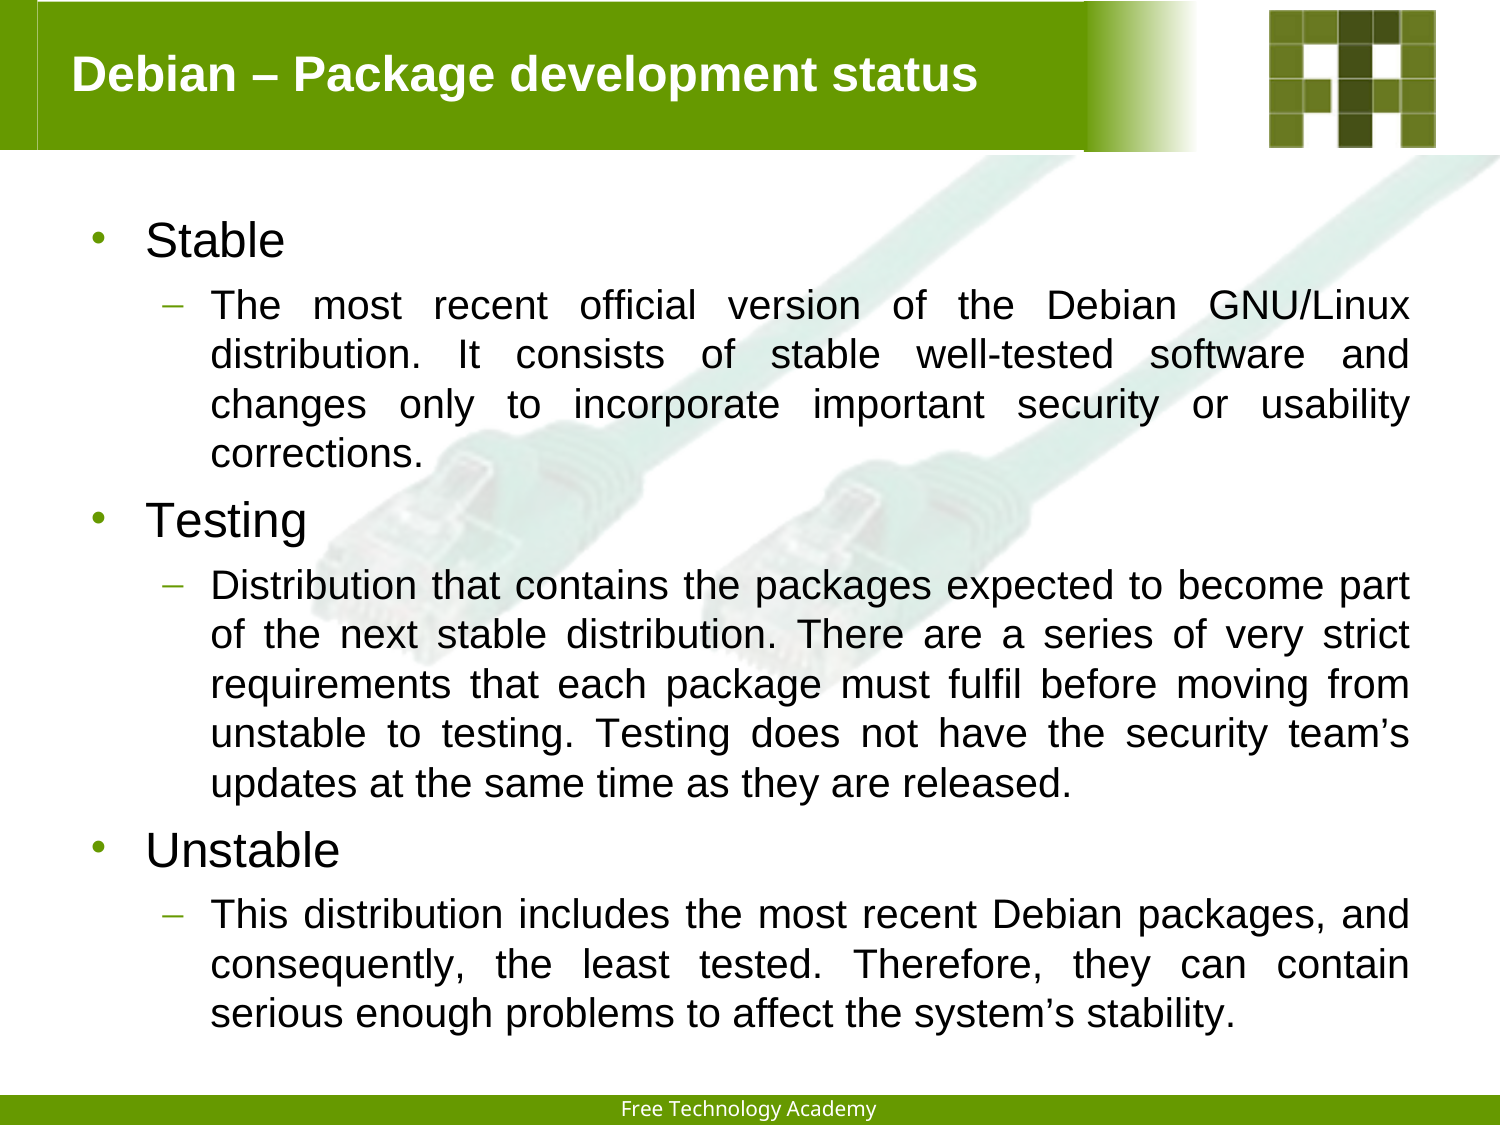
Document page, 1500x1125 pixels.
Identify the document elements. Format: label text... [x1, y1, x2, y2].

picture [1269, 10, 1436, 148]
list Stable The most recent official version of the Debian GNU/Linux distribution. It consists of stable well-tested software and changes only to incorporate important security or usability corrections. Testing Distribution that contains the packages expected to become part of the next stable distribution. There are a series of very strict requirements that each package must fulfil before moving from unstable to testing. Testing does not have the security team’s updates at the same time as they are released. Unstable This distribution includes the most recent Debian packages, and consequently, the least tested. Therefore, they can contain serious enough problems to affect the system’s stability. [75, 200, 1426, 1052]
title Debian – Package development status [56, 1, 1107, 152]
